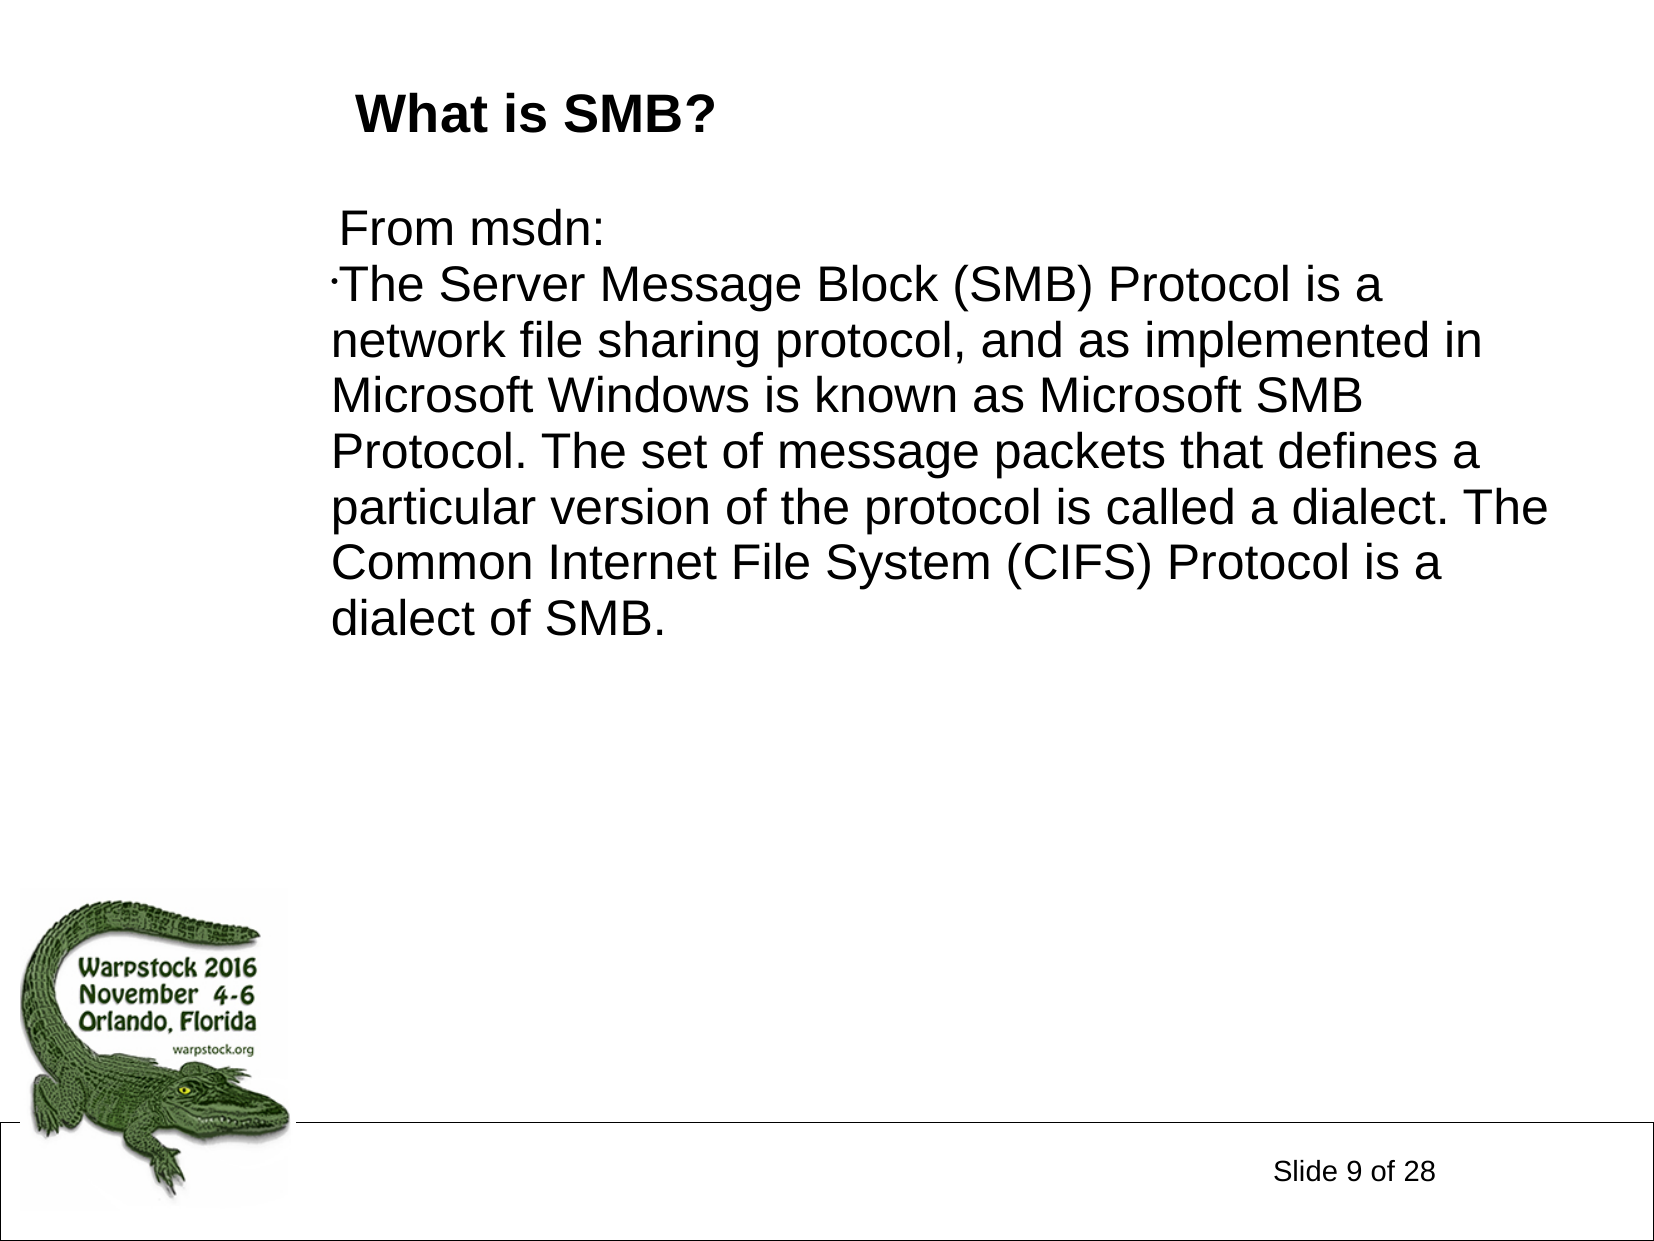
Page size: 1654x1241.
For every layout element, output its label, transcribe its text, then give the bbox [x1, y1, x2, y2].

picture [20, 888, 296, 1211]
subtitle From msdn: The Server Message Block (SMB) Protocol is a network file sharing protocol, and as implemented in Microsoft Windows is known as Microsoft SMB Protocol. The set of message packets that defines a particular version of the protocol is called a dialect. The Common Internet File System (CIFS) Protocol is a dialect of SMB. [318, 200, 1565, 1004]
title What is SMB? [324, 49, 1571, 178]
